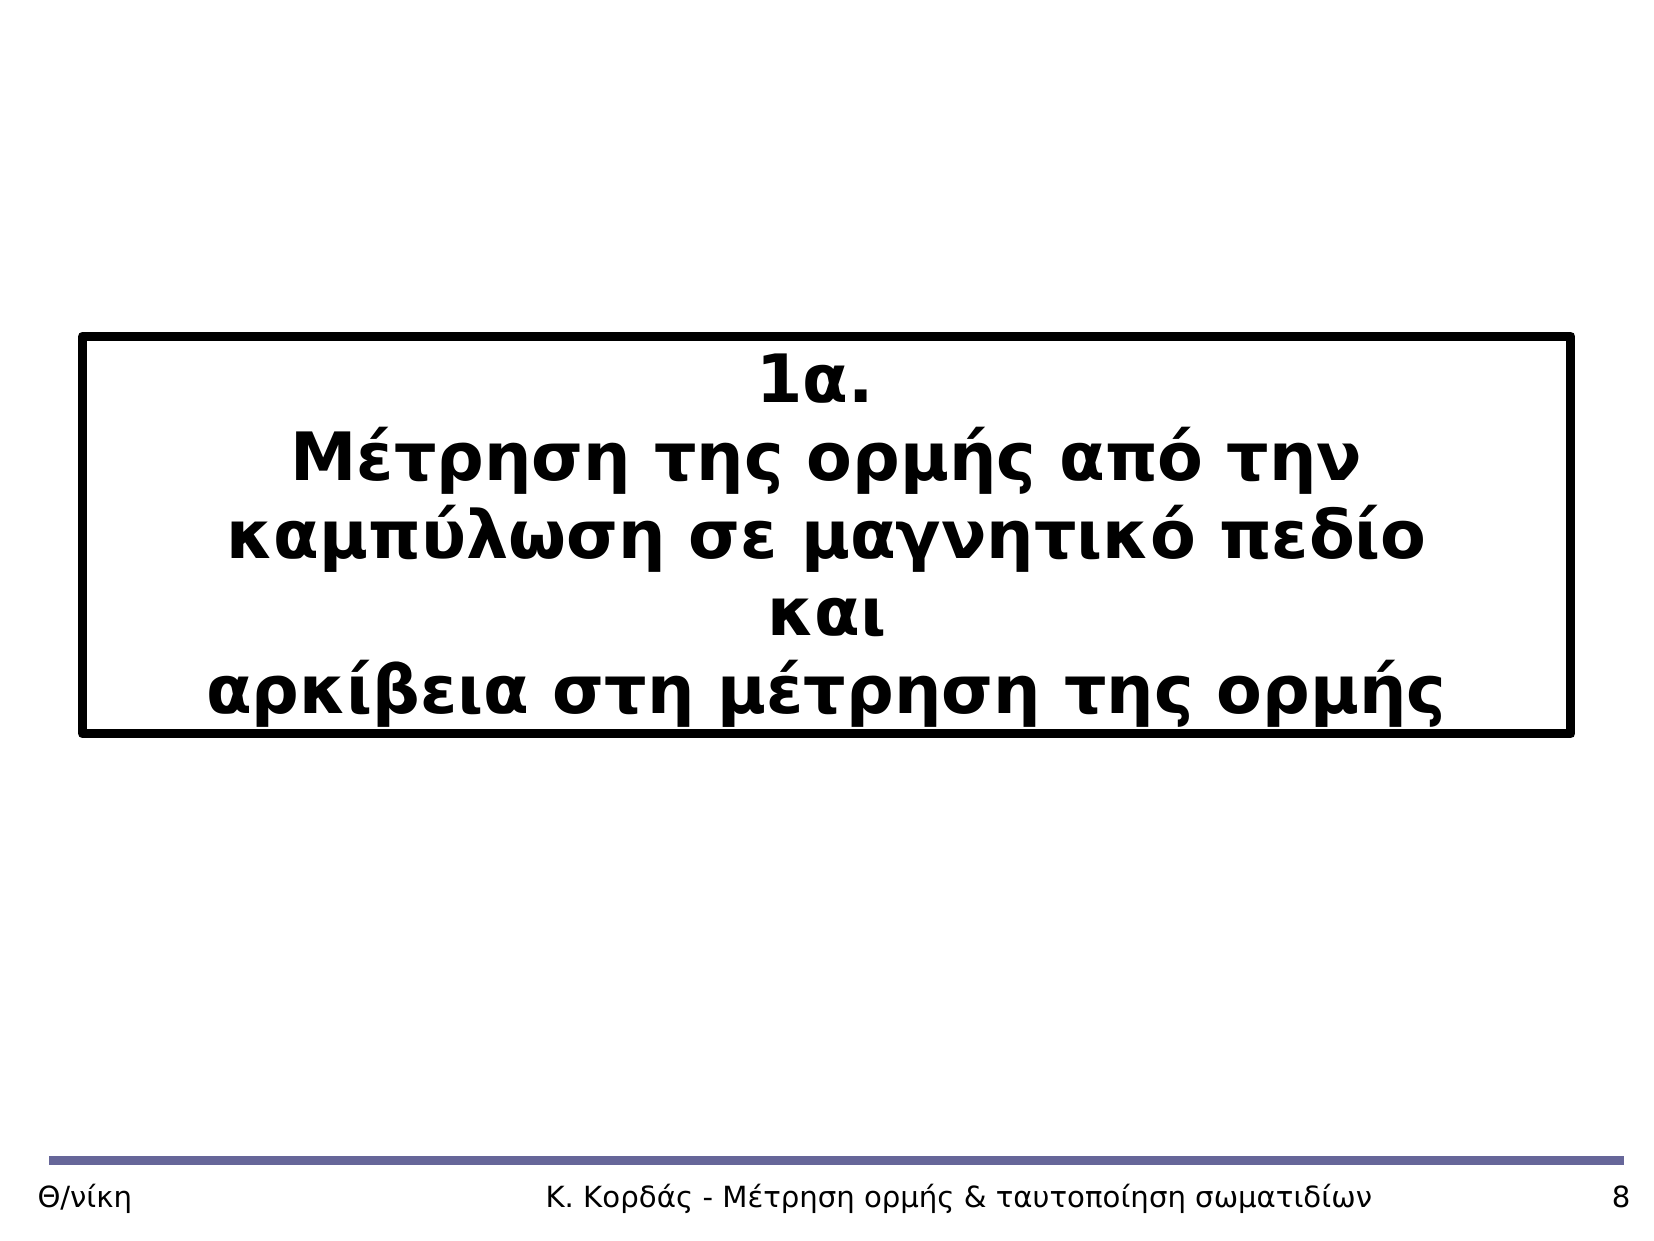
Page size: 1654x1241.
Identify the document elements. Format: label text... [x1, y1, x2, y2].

subtitle 1α. Μέτρηση της ορμής από την καμπύλωση σε μαγνητικό πεδίο και αρκίβεια στη μέτρηση της ορμής [82, 336, 1571, 734]
